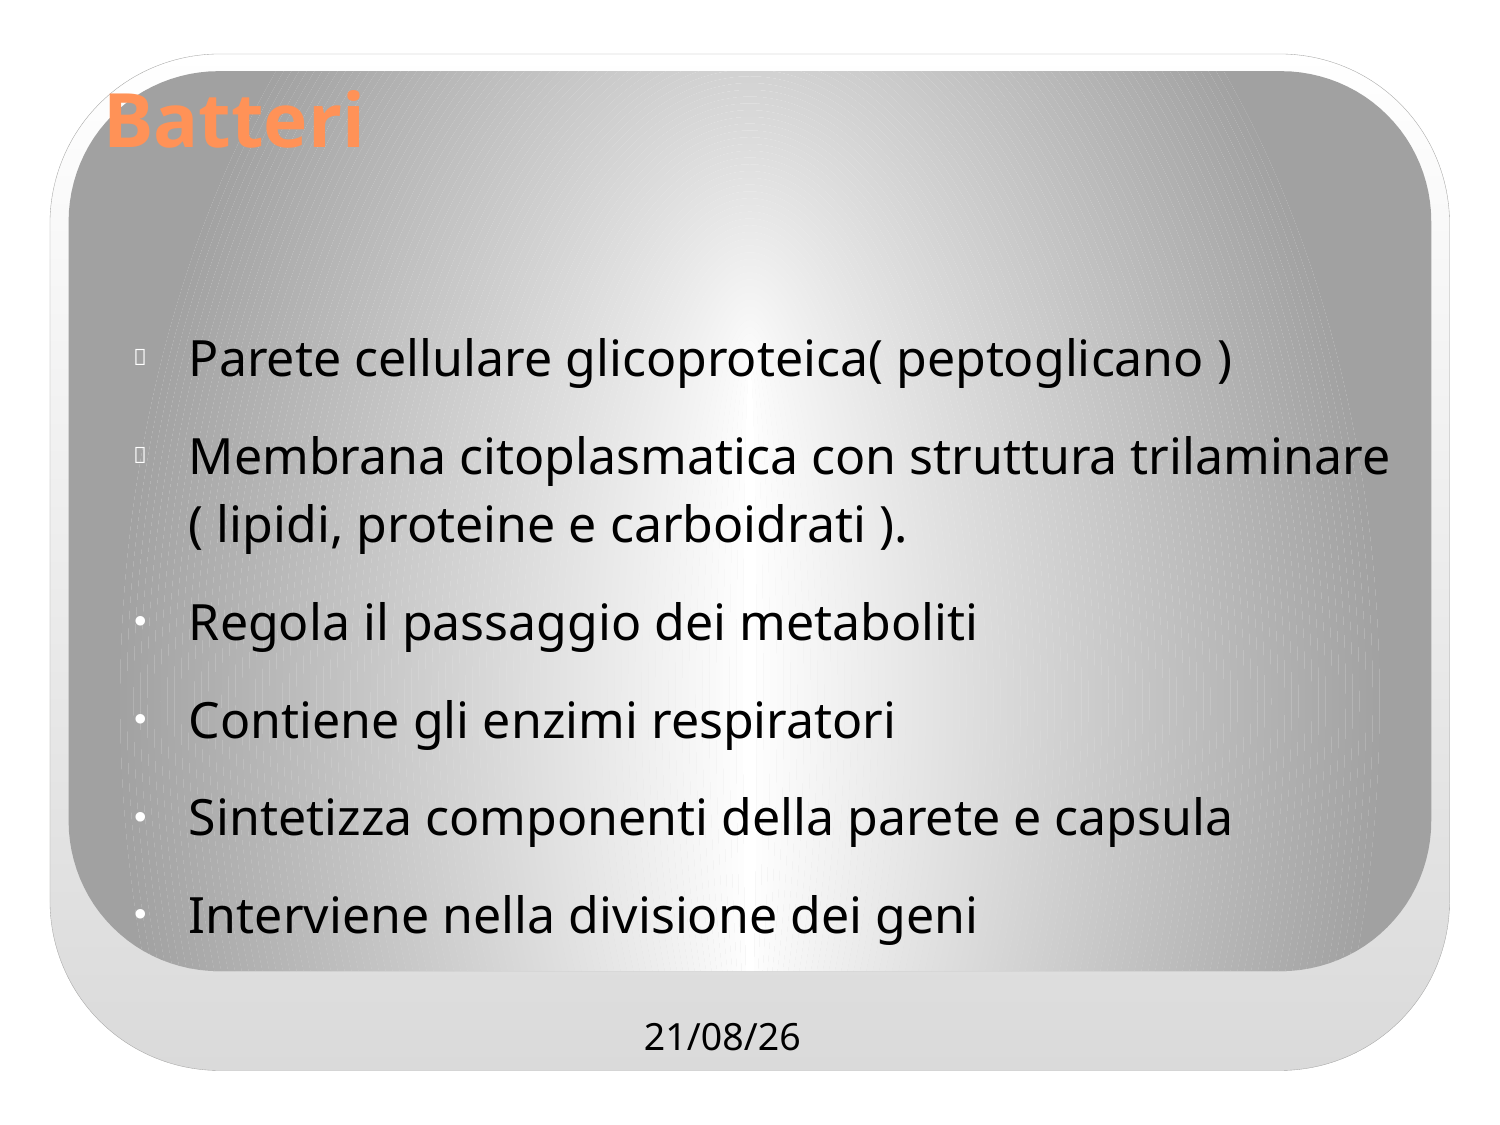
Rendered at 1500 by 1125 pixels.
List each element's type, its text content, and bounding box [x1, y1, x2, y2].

list Parete cellulare glicoproteica( peptoglicano ) Membrana citoplasmatica con struttura trilaminare ( lipidi, proteine e carboidrati ). Regola il passaggio dei metaboliti Contiene gli enzimi respiratori Sintetizza componenti della parete e capsula Interviene nella divisione dei geni [118, 206, 1418, 1125]
title Batteri [88, 0, 1439, 236]
